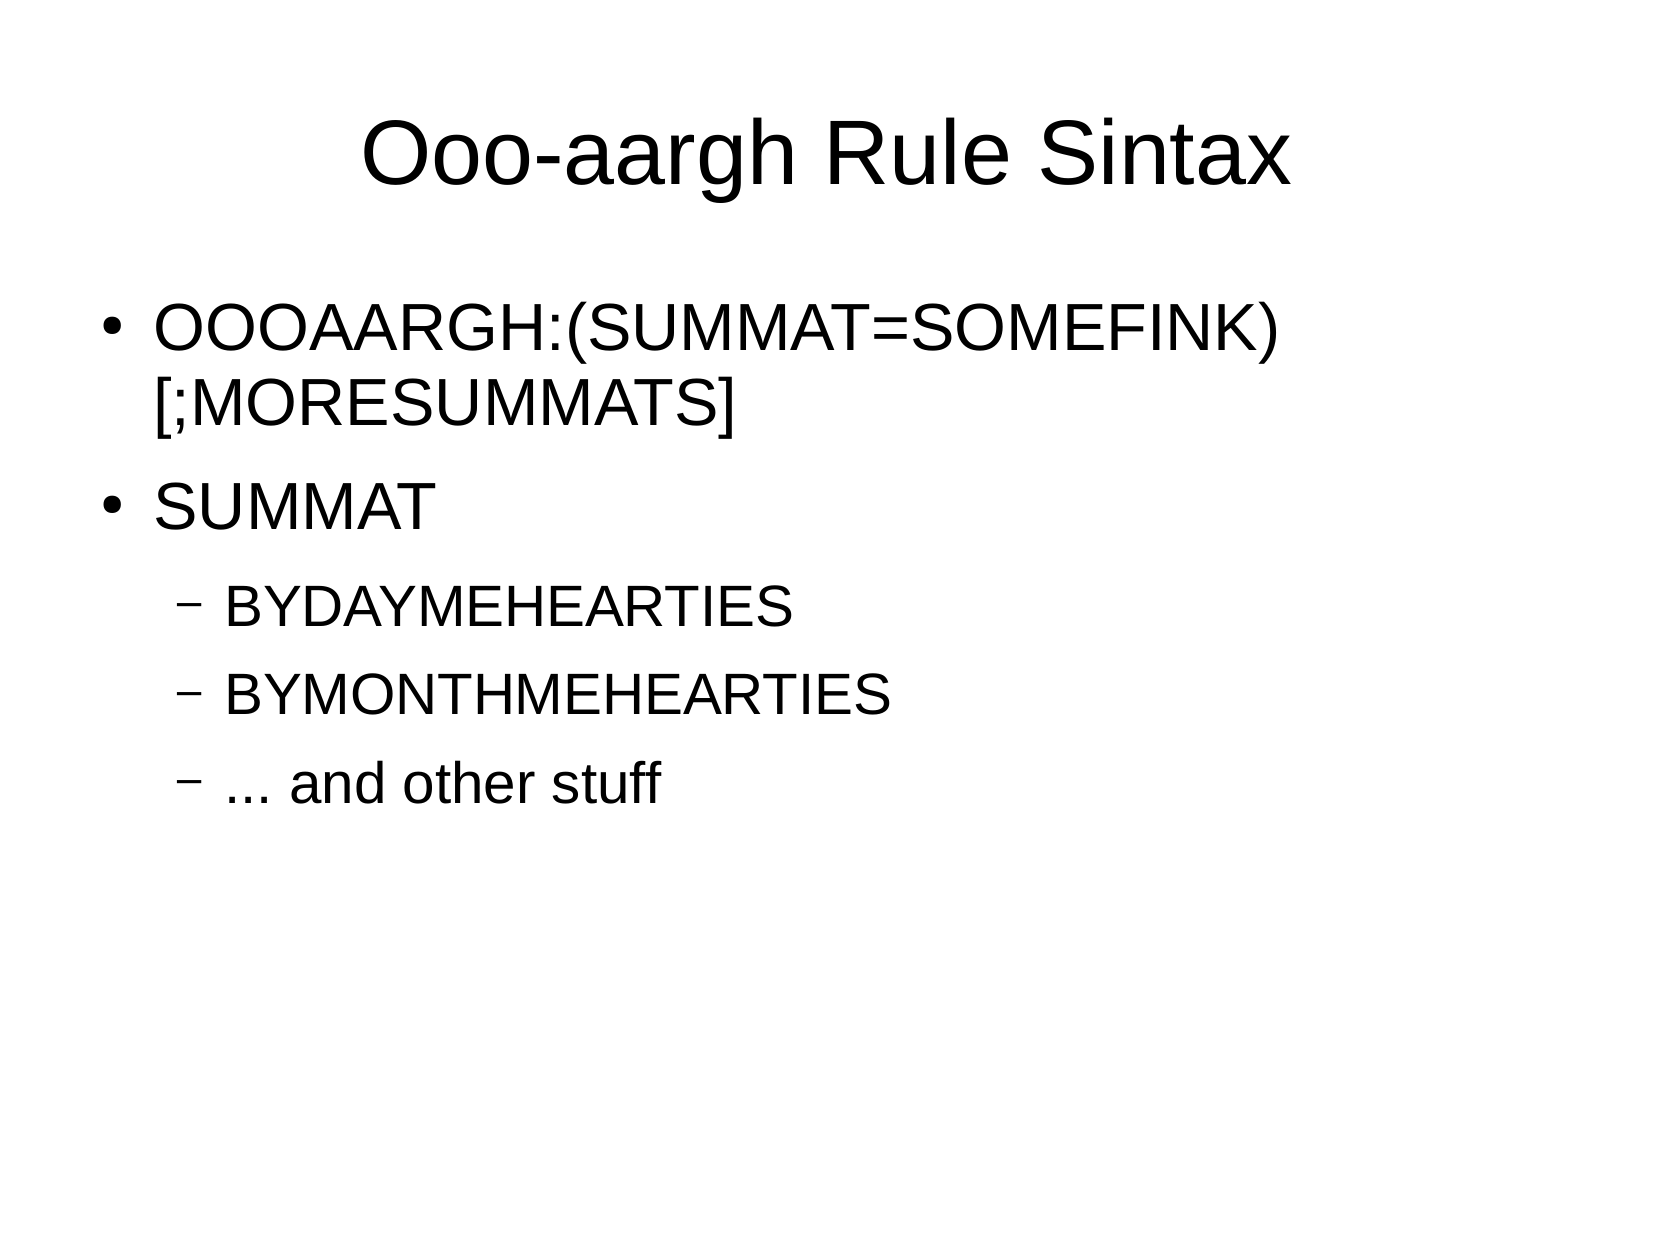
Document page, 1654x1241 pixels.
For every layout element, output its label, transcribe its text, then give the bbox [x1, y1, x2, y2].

list OOOAARGH:(SUMMAT=SOMEFINK)[;MORESUMMATS] SUMMAT BYDAYMEHEARTIES BYMONTHMEHEARTIES ... and other stuff [82, 290, 1571, 1094]
title Ooo-aargh Rule Sintax [82, 56, 1571, 250]
